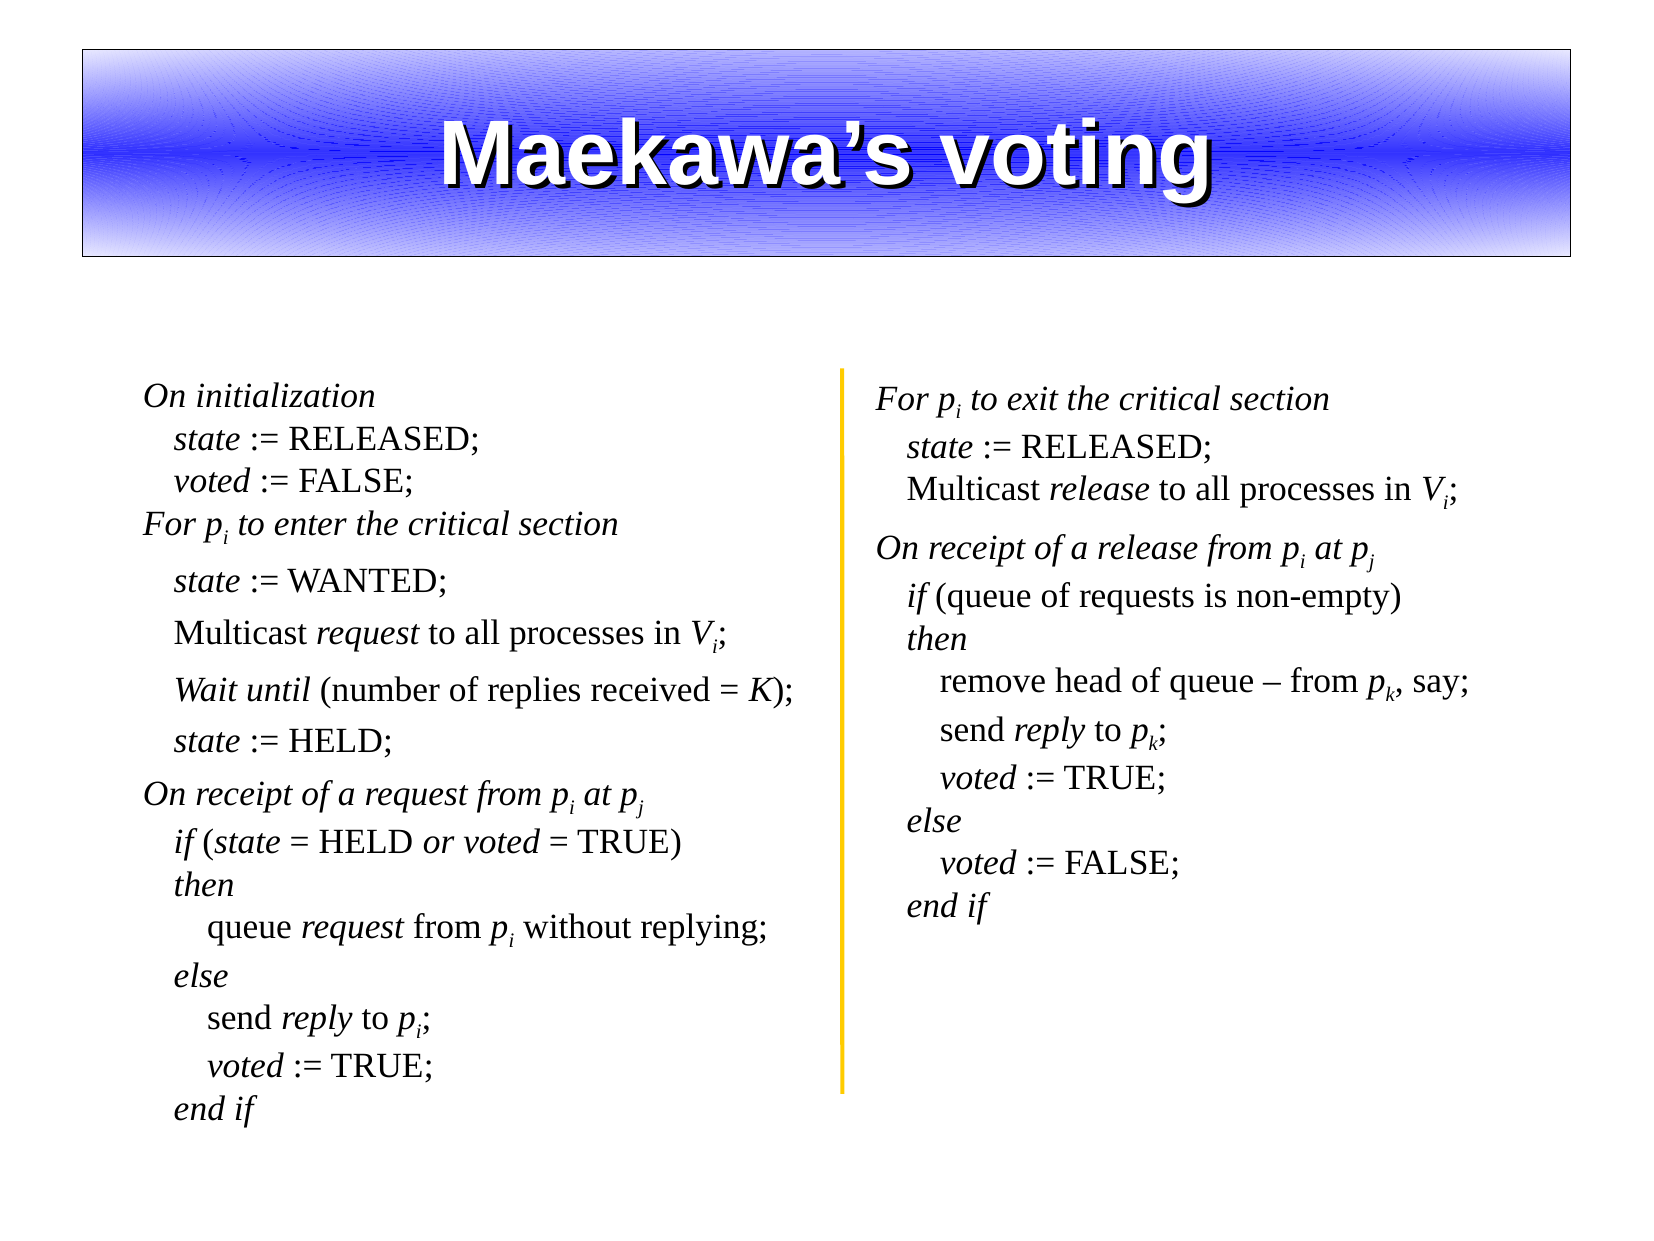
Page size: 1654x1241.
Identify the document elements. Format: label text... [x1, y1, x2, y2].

title Maekawa’s voting [82, 49, 1571, 257]
text_box For pi to exit the critical section state := RELEASED; Multicast release to all processes in Vi; On receipt of a release from pi at pj if (queue of requests is non-empty) then remove head of queue – from pk, say; send reply to pk; voted := TRUE; else voted := FALSE; end if [869, 374, 1516, 938]
text_box On initialization state := RELEASED; voted := FALSE; For pi to enter the critical section state := WANTED; Multicast request to all processes in Vi; Wait until (number of replies received = K); state := HELD; On receipt of a request from pi at pj if (state = HELD or voted = TRUE) then queue request from pi without replying; else send reply to pi; voted := TRUE; end if [136, 372, 841, 1111]
